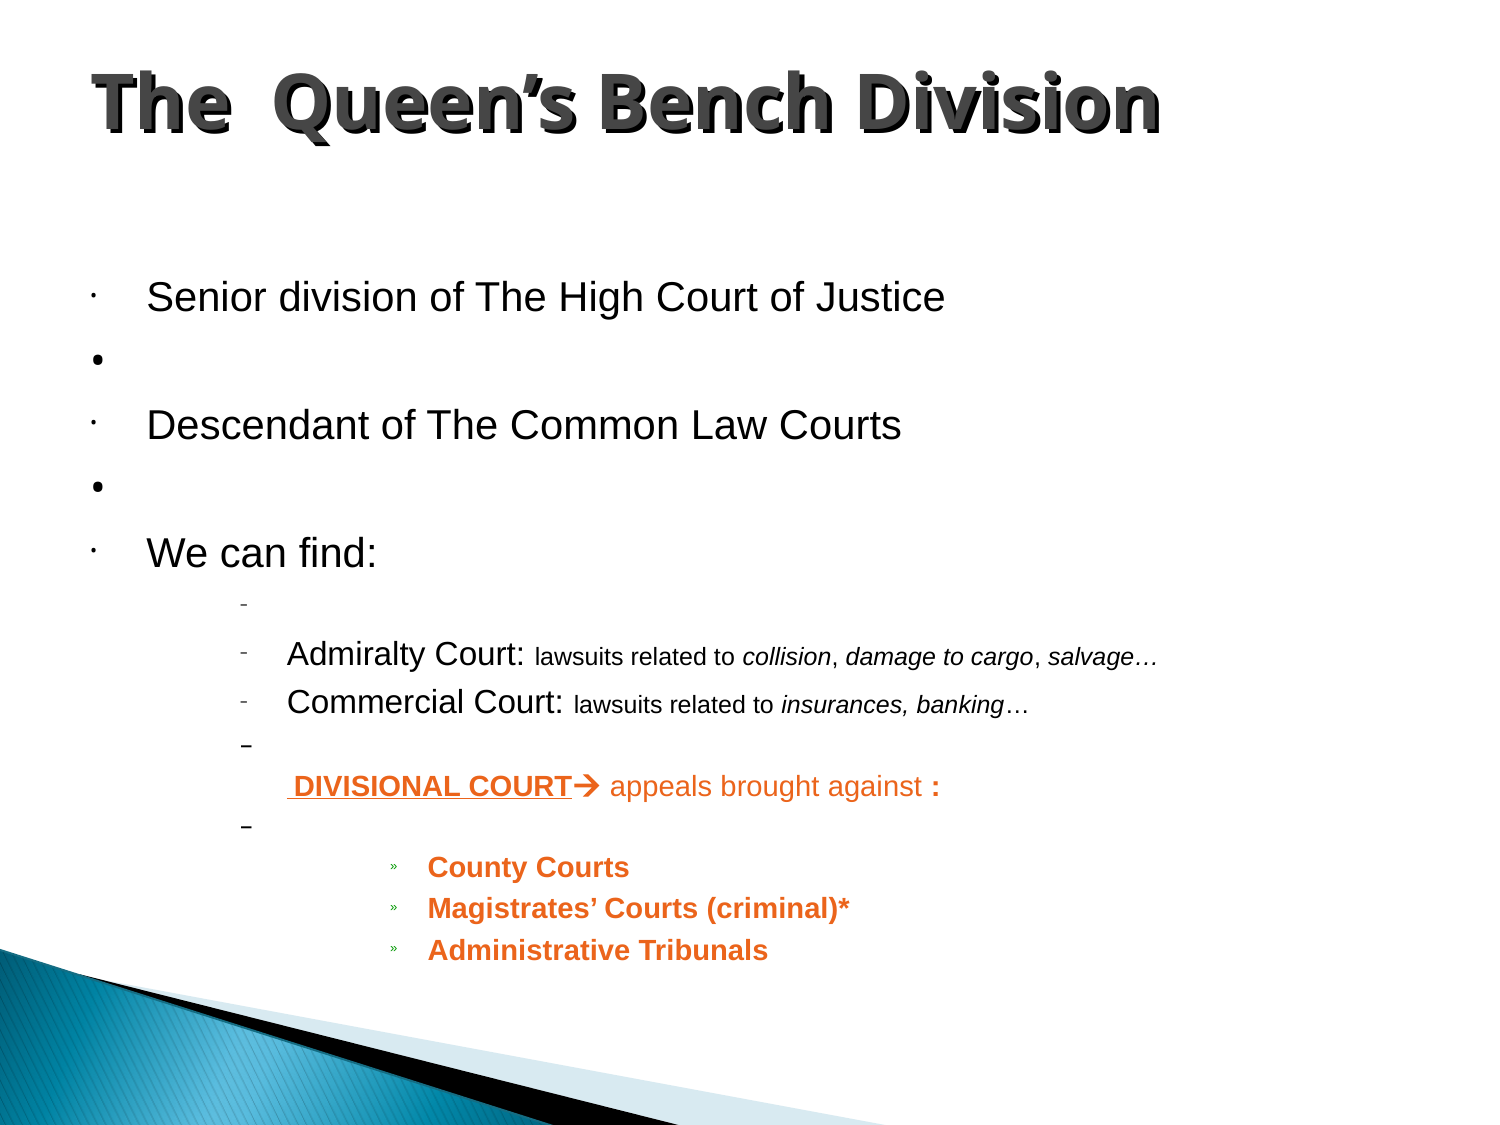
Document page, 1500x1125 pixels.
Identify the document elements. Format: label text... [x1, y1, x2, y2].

title The Queen’s Bench Division [75, 45, 1426, 233]
text_box Senior division of The High Court of Justice Descendant of The Common Law Courts We can find: Admiralty Court: lawsuits related to collision, damage to cargo, salvage… Commercial Court: lawsuits related to insurances, banking… DIVISIONAL COURT appeals brought against : County Courts Magistrates’ Courts (criminal)* Administrative Tribunals [75, 262, 1425, 1005]
